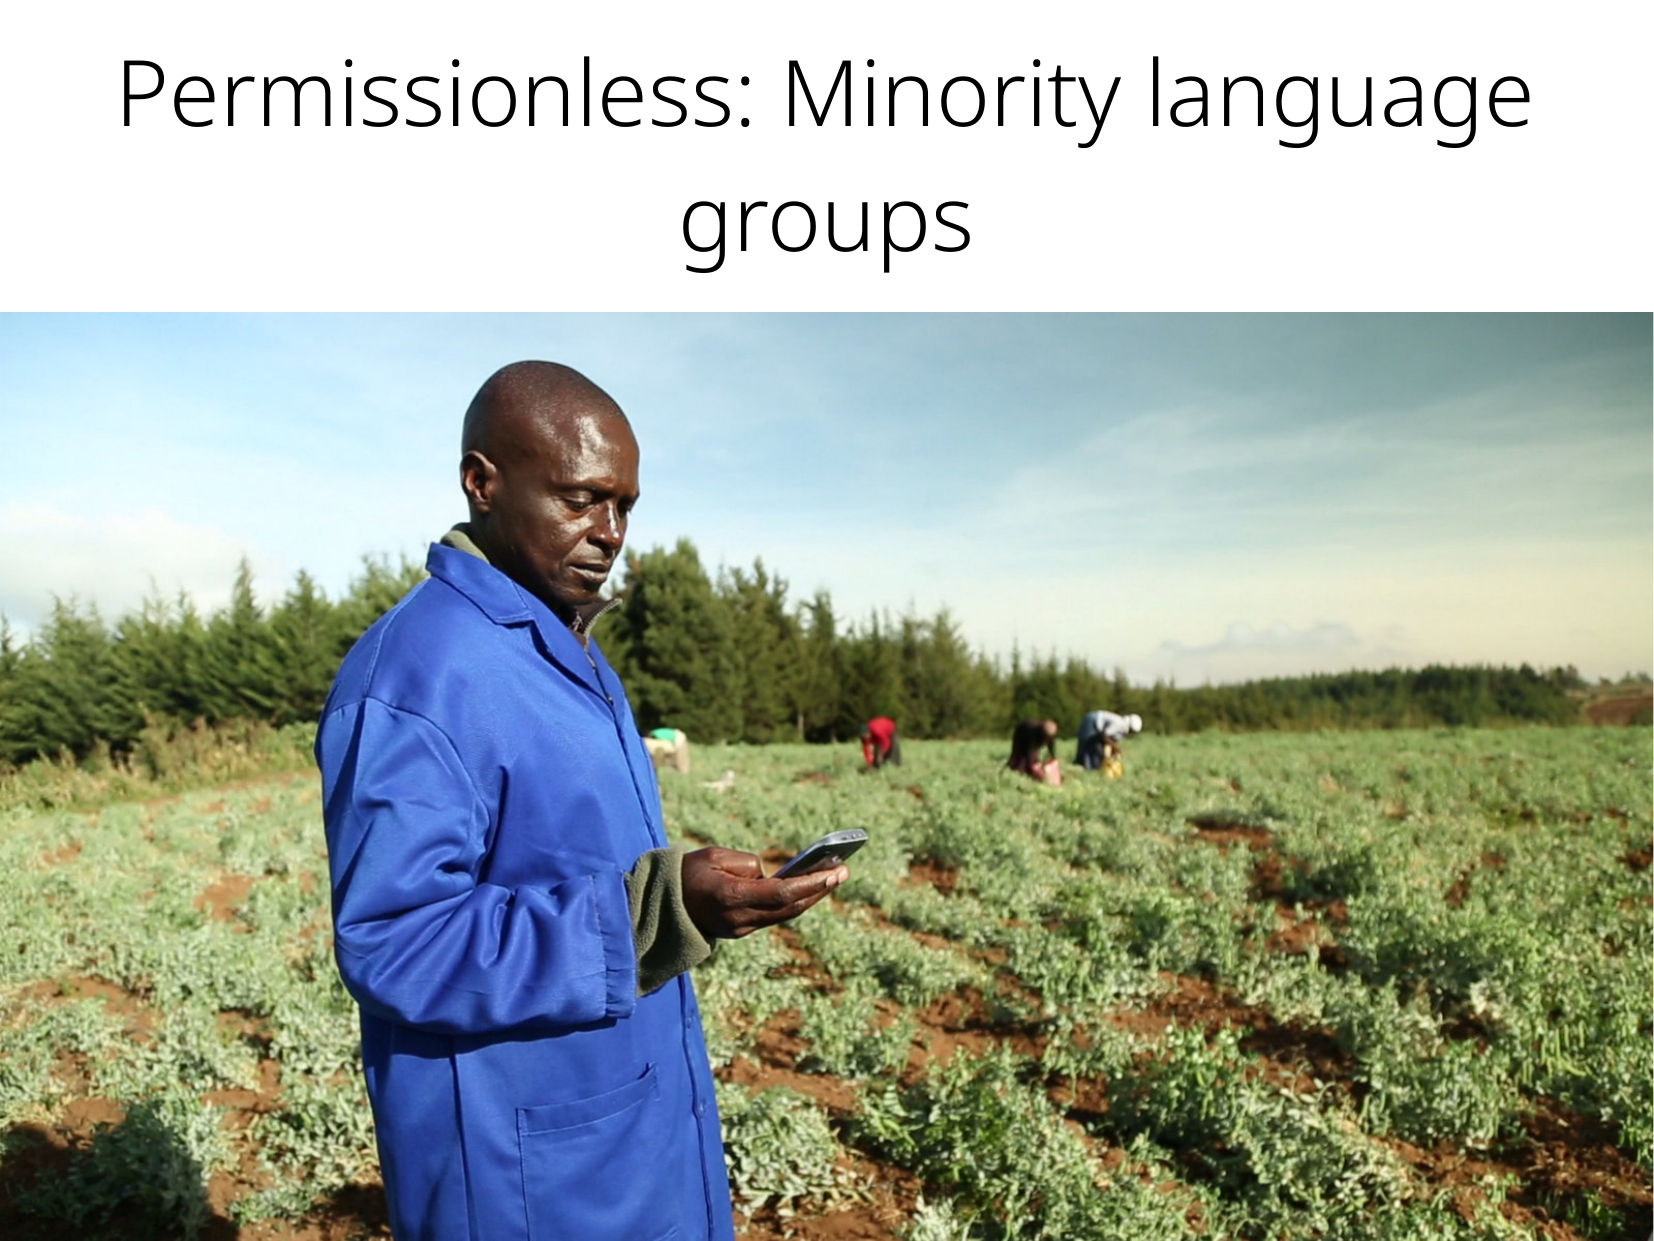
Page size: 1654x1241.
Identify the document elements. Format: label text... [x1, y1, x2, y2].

title Permissionless: Minority language groups [82, 49, 1571, 257]
picture [0, 312, 1654, 1241]
